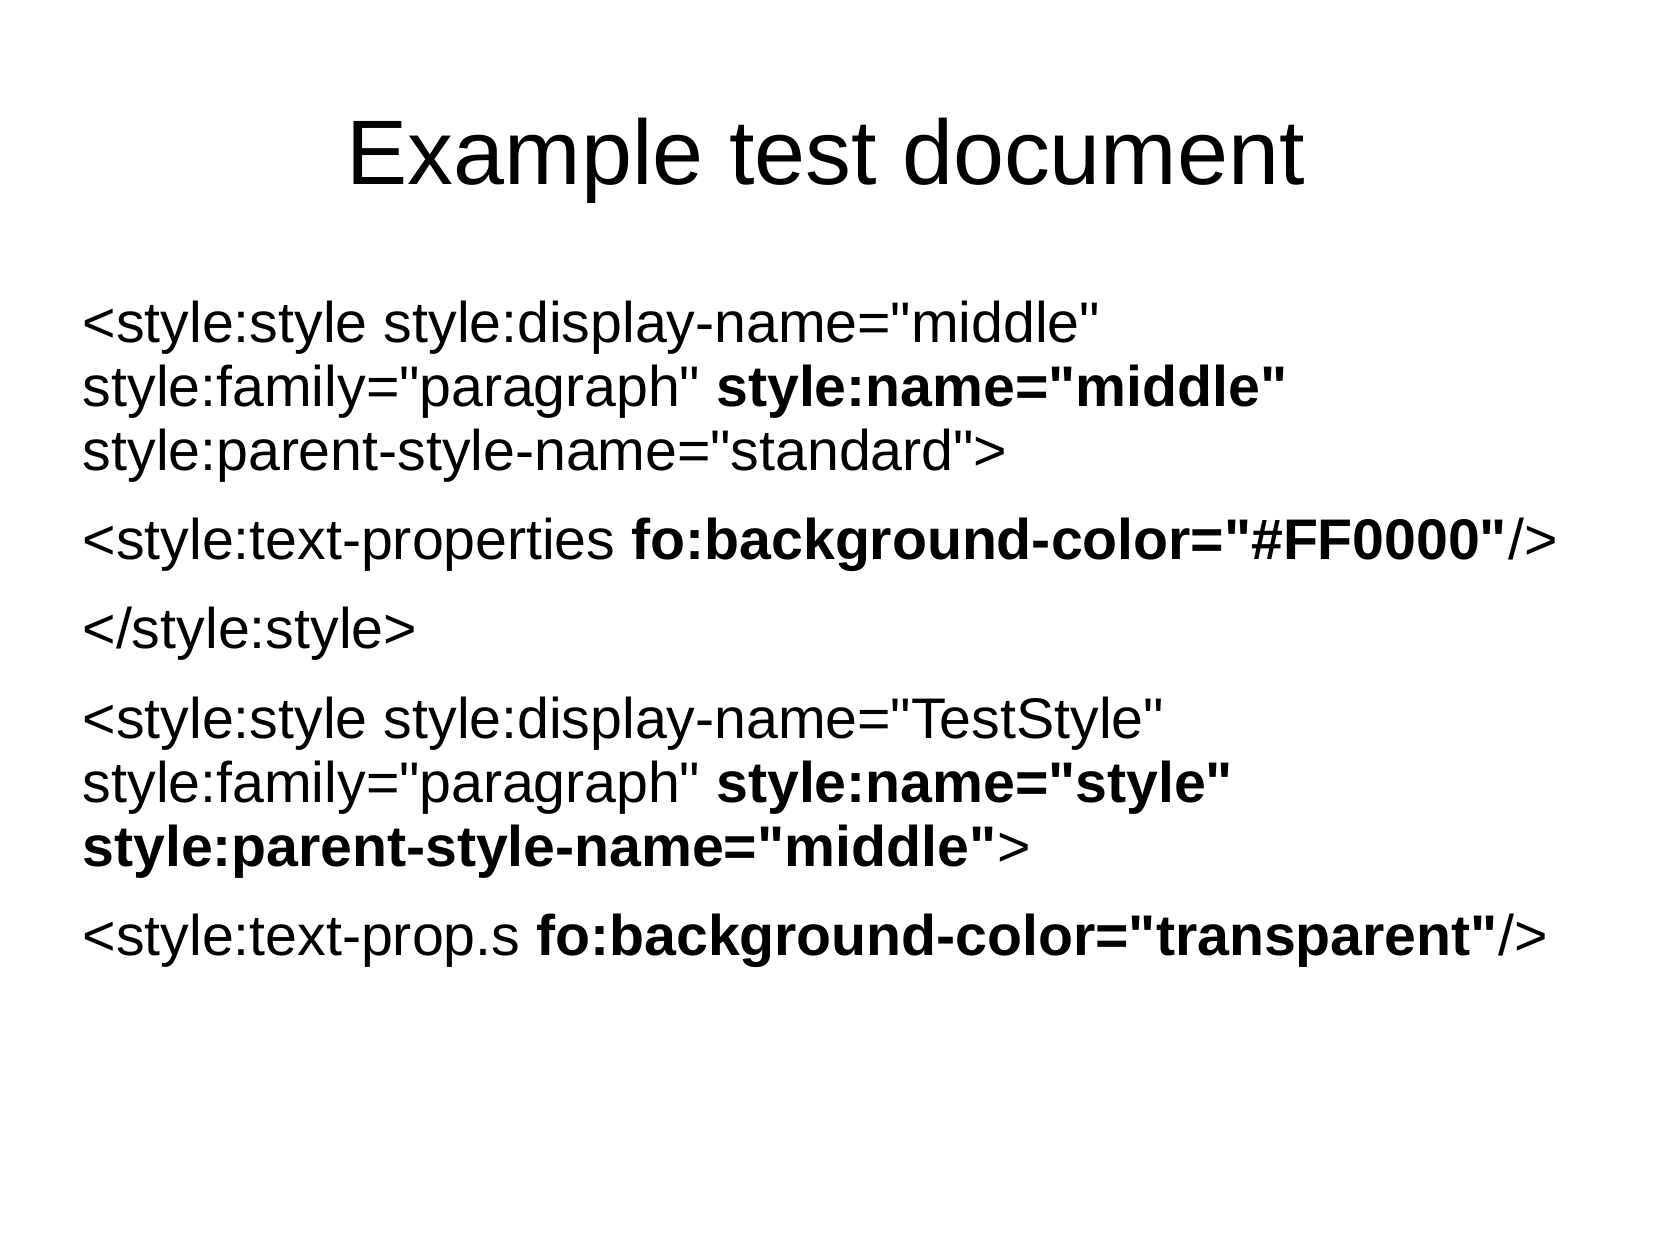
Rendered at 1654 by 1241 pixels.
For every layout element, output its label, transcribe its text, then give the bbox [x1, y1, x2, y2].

title Example test document [82, 49, 1571, 257]
list <style:style style:display-name="middle" style:family="paragraph" style:name="middle" style:parent-style-name="standard"> <style:text-properties fo:background-color="#FF0000"/> </style:style> <style:style style:display-name="TestStyle" style:family="paragraph" style:name="style" style:parent-style-name="middle"> <style:text-prop.s fo:background-color="transparent"/> [82, 290, 1571, 1010]
